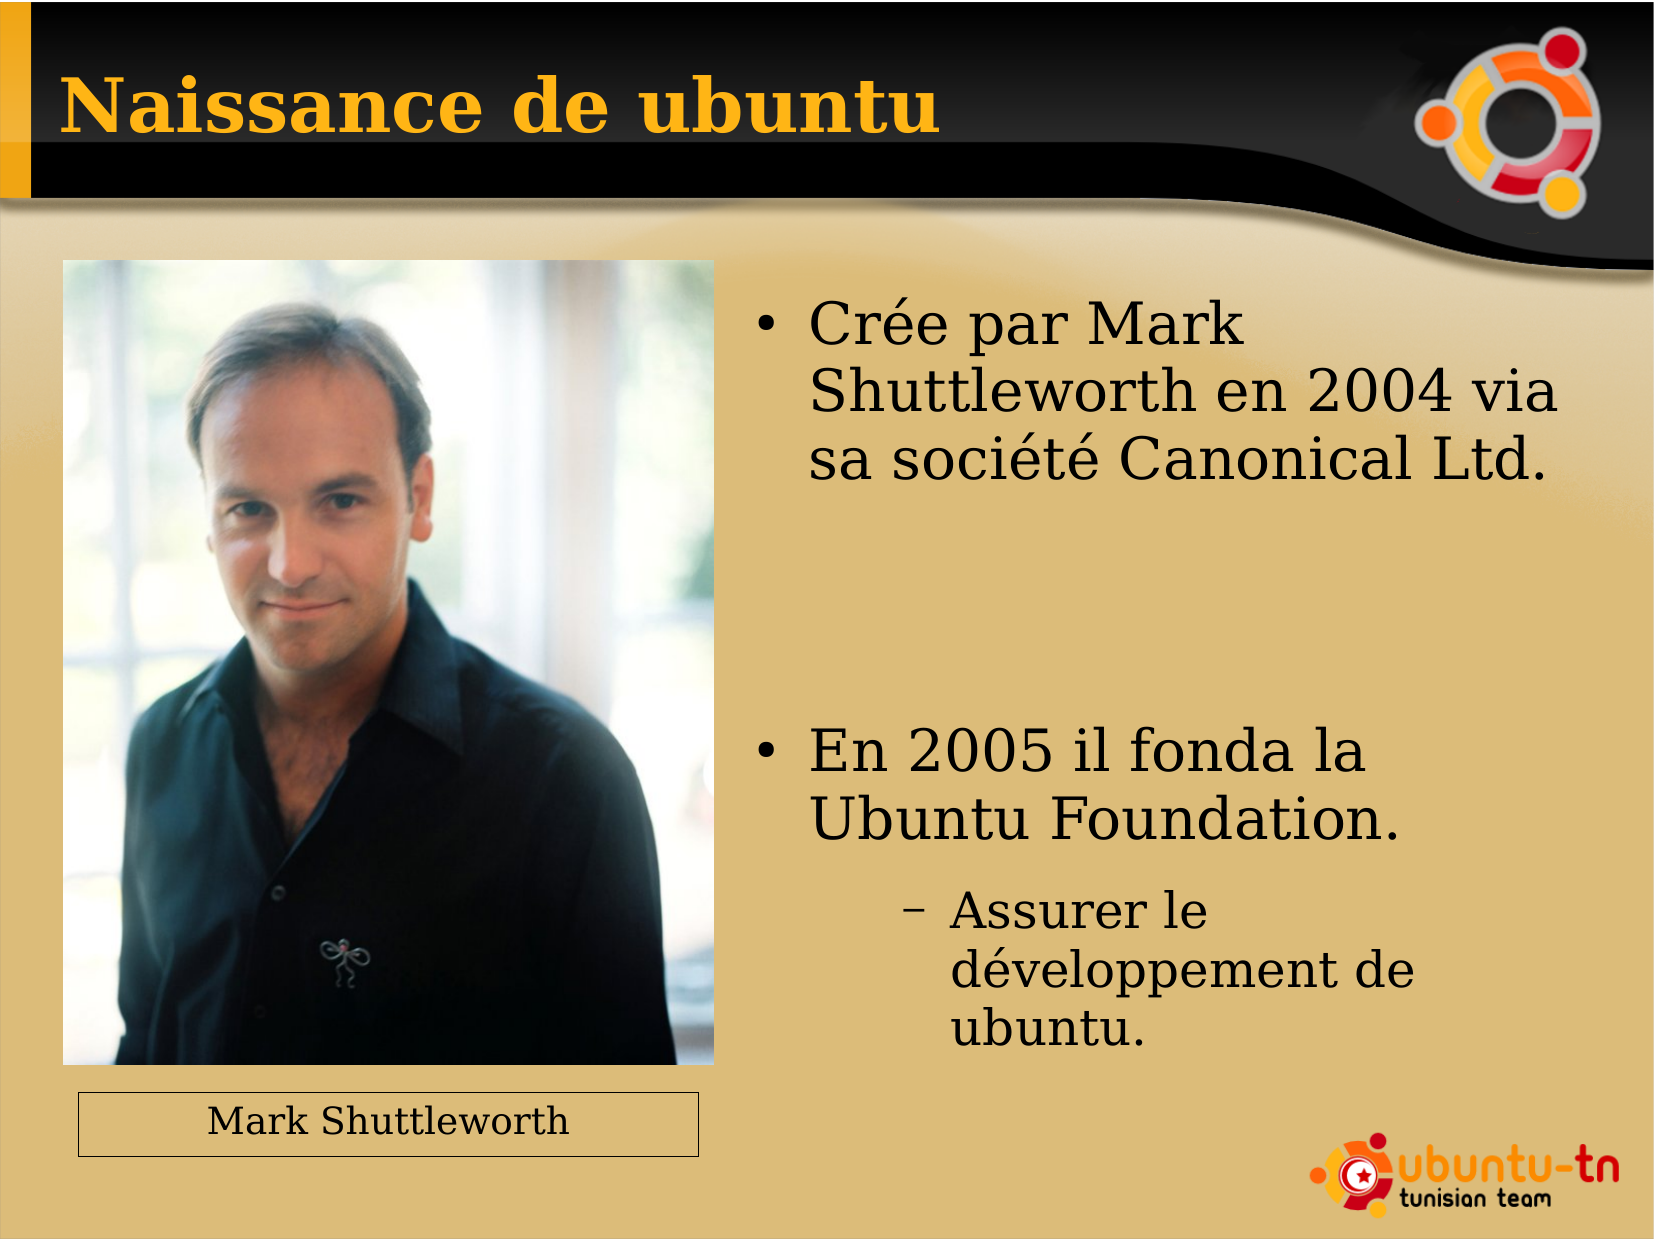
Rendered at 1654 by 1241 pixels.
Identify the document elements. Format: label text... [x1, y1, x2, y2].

list Crée par Mark Shuttleworth en 2004 via sa société Canonical Ltd. En 2005 il fonda la Ubuntu Foundation. Assurer le développement de ubuntu. [738, 290, 1572, 1109]
picture [0, 0, 1654, 1241]
text_box Mark Shuttleworth [78, 1092, 699, 1157]
title Naissance de ubuntu [59, 2, 1447, 210]
